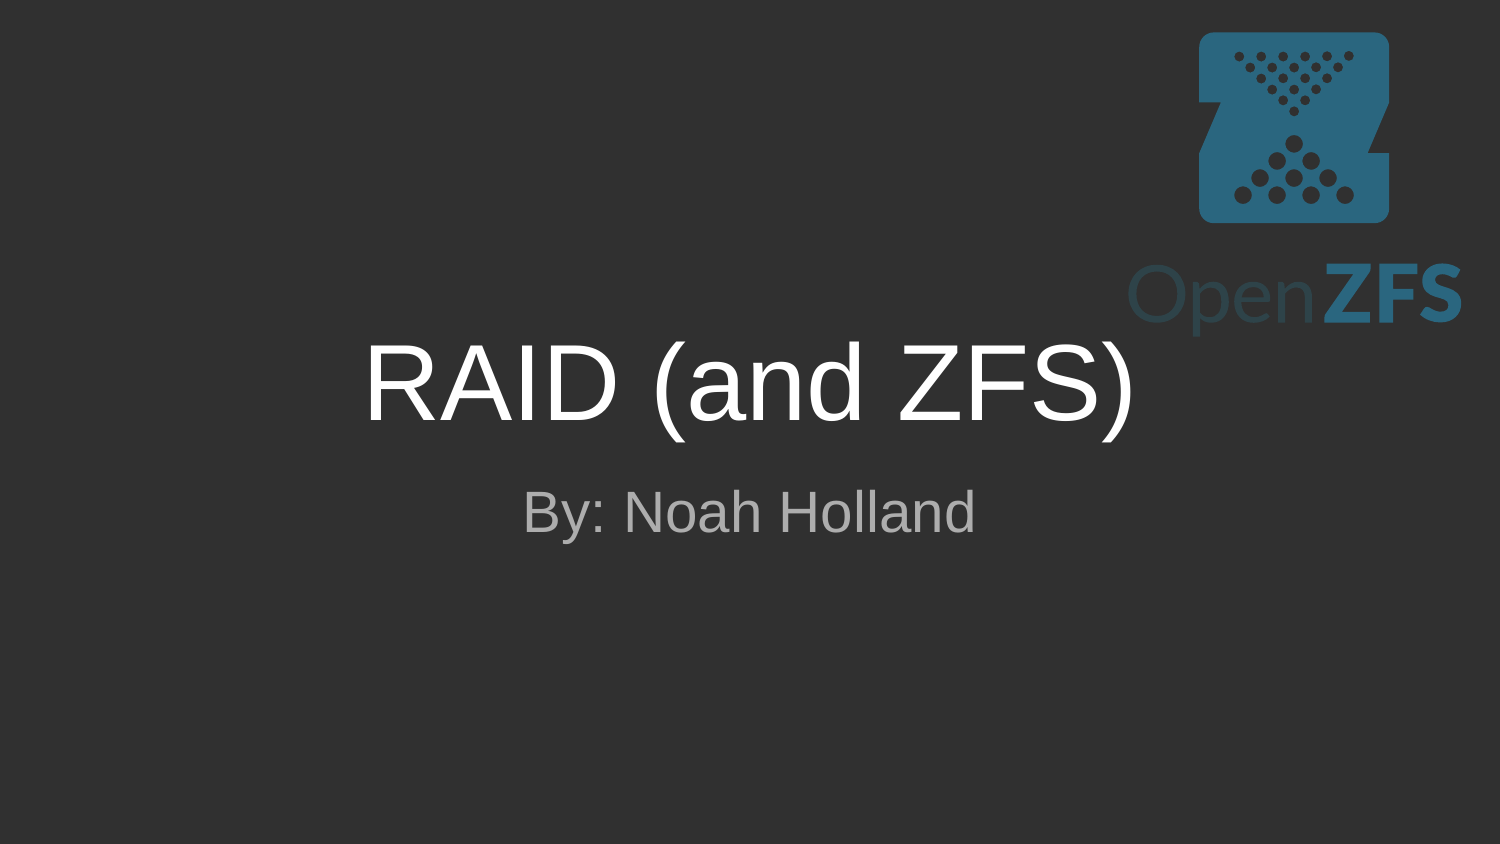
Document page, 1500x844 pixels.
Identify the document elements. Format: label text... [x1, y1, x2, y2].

subtitle By: Noah Holland [51, 464, 1449, 595]
title RAID (and ZFS) [51, 122, 1449, 459]
picture [1125, 29, 1463, 338]
